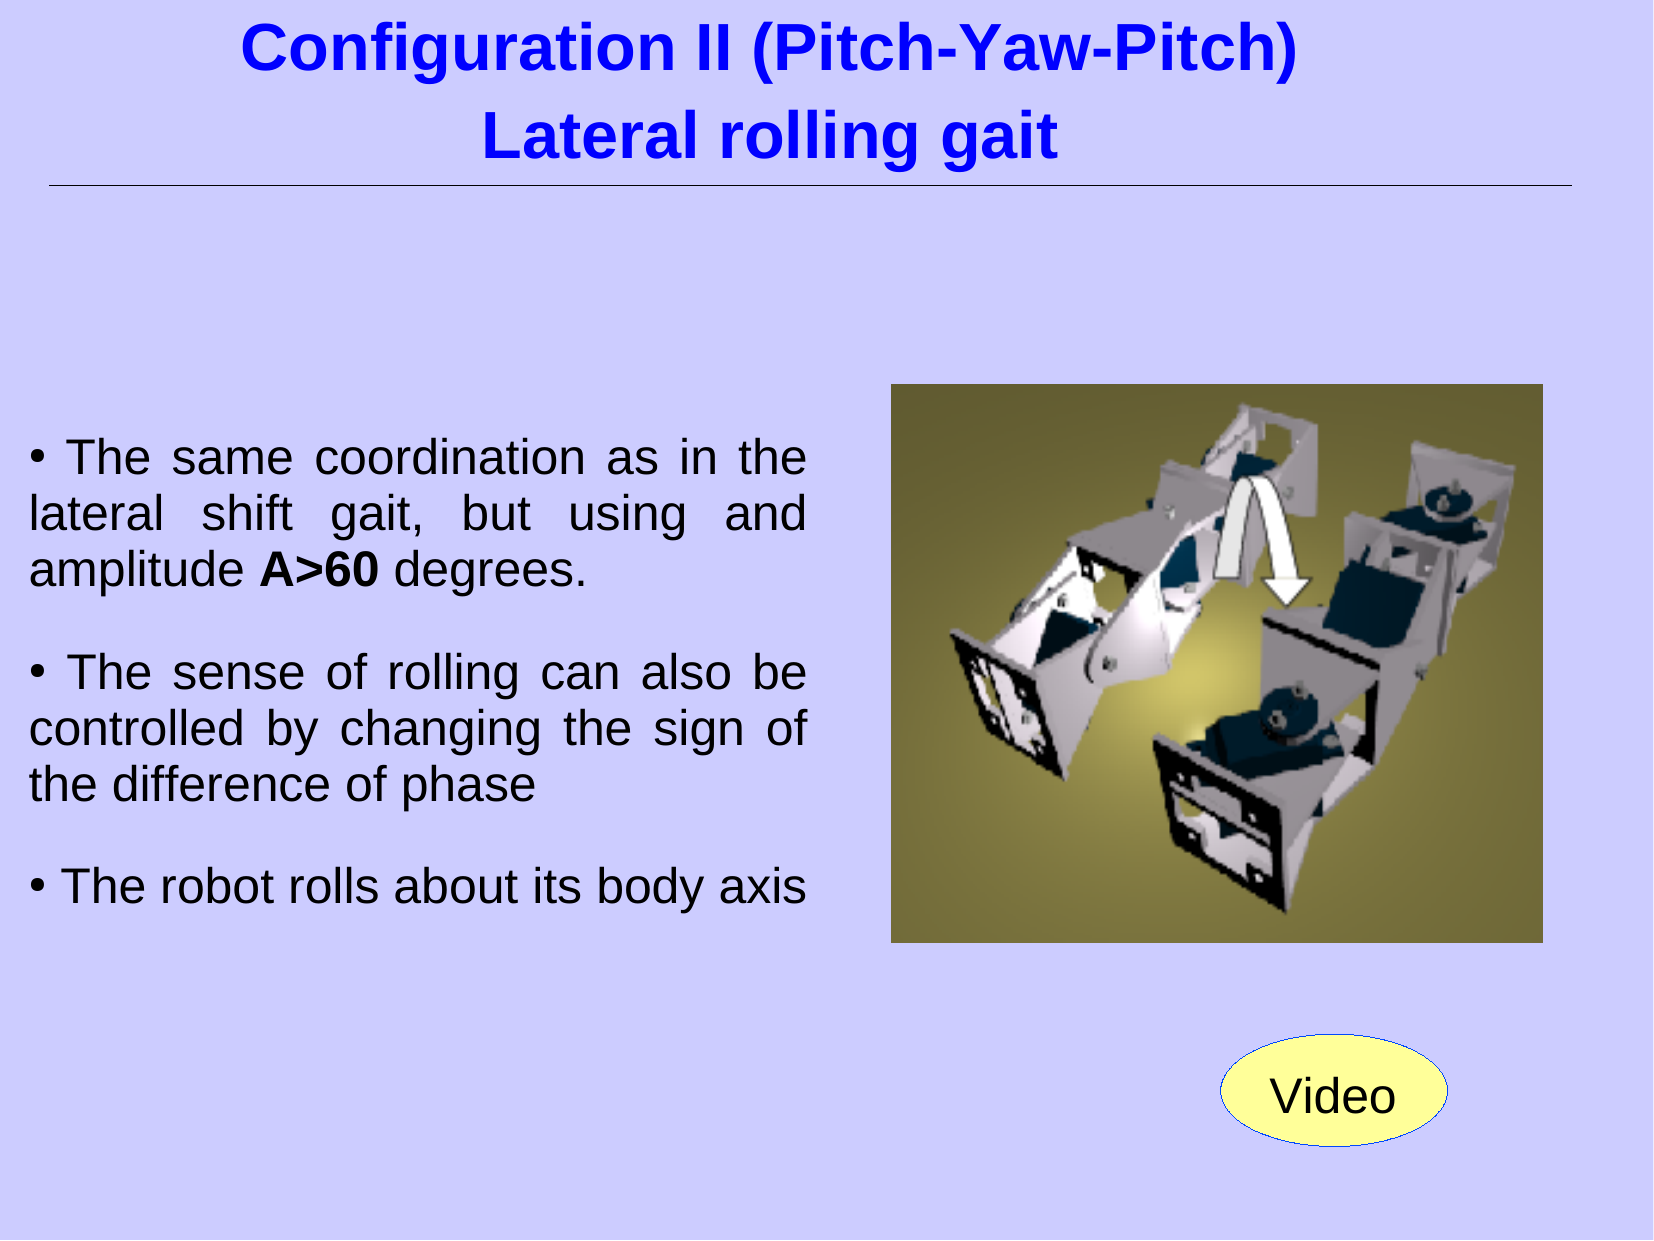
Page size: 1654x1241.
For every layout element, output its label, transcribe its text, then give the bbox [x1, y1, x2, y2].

picture [891, 384, 1543, 943]
text_box The same coordination as in the lateral shift gait, but using and amplitude A>60 degrees. The sense of rolling can also be controlled by changing the sign of the difference of phase The robot rolls about its body axis [28, 429, 831, 960]
text_box [1220, 1034, 1448, 1147]
text_box Video [1269, 1068, 1400, 1125]
title Configuration II (Pitch-Yaw-Pitch) Lateral rolling gait [132, 0, 1408, 181]
